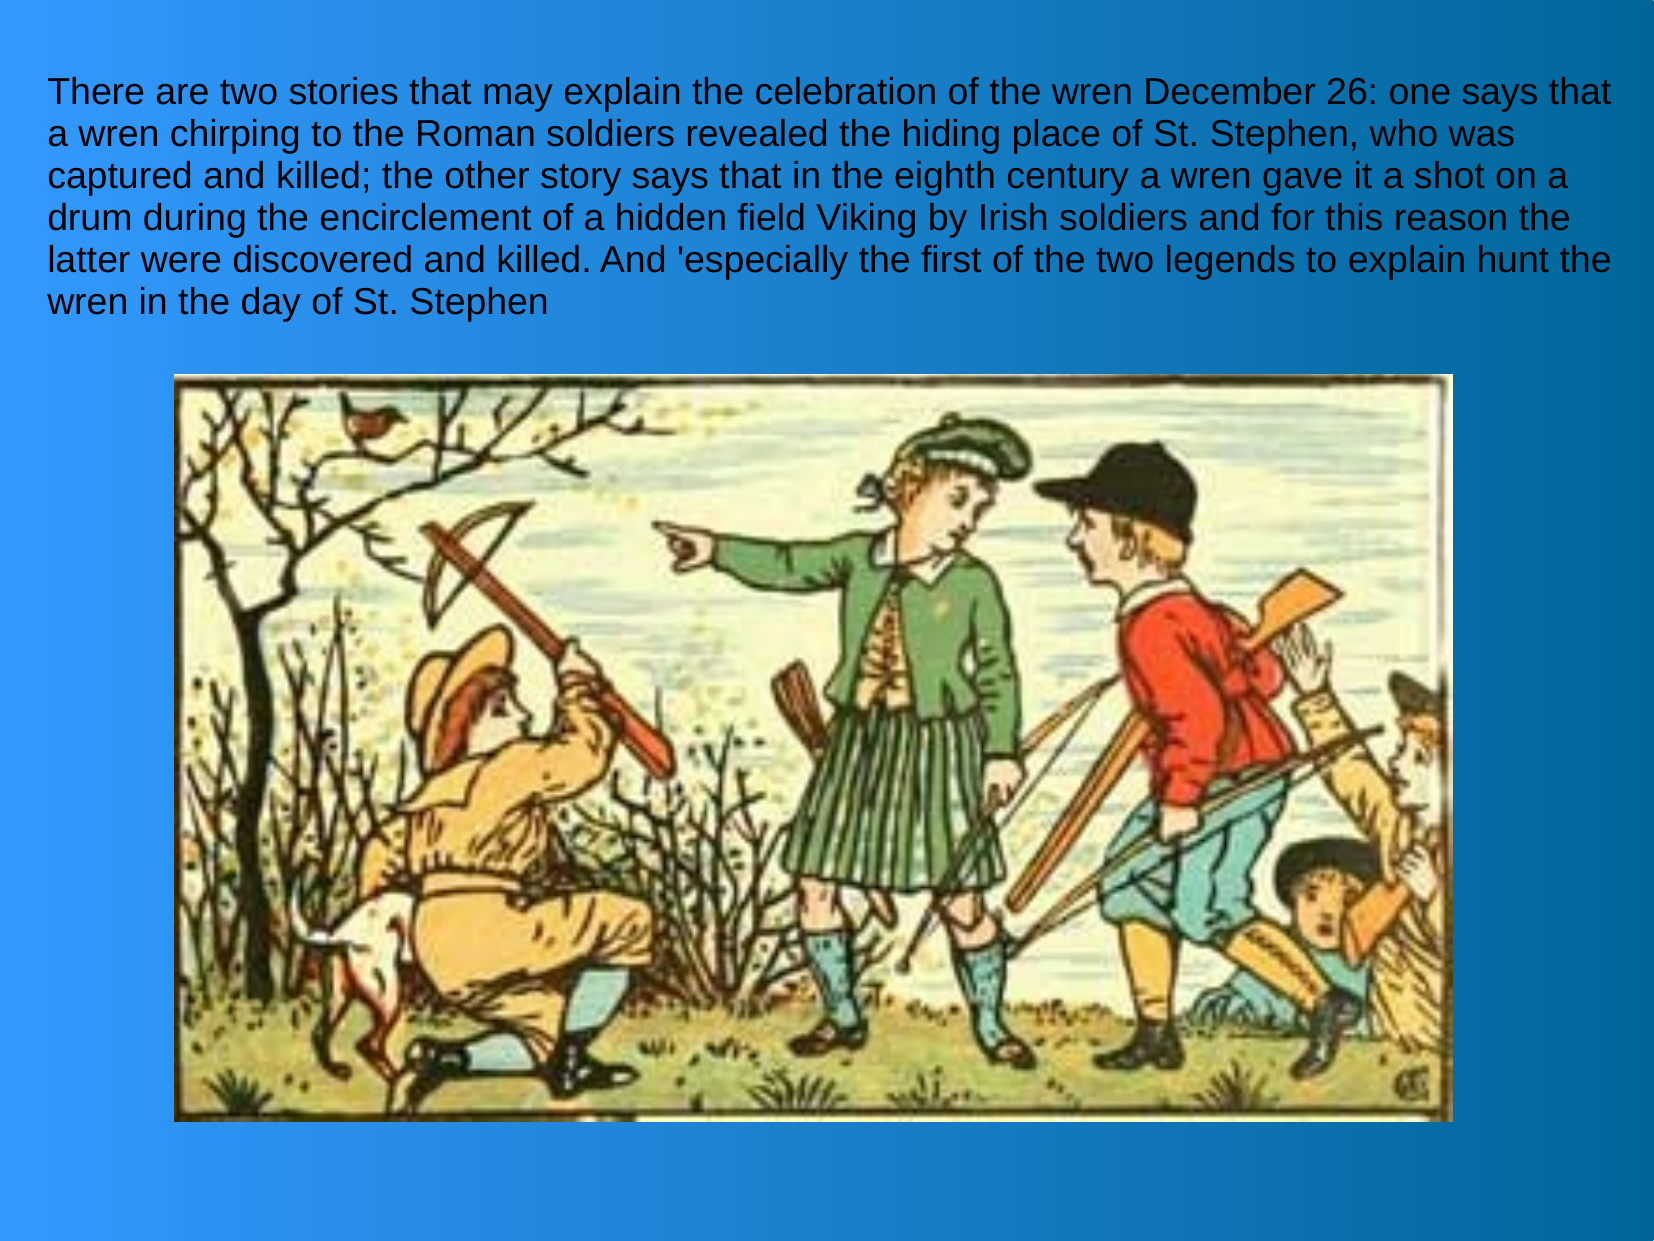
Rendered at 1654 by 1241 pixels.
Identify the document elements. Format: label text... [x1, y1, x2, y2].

list There are two stories that may explain the celebration of the wren December 26: one says that a wren chirping to the Roman soldiers revealed the hiding place of St. Stephen, who was captured and killed; the other story says that in the eighth century a wren gave it a shot on a drum during the encirclement of a hidden field Viking by Irish soldiers and for this reason the latter were discovered and killed. And 'especially the first of the two legends to explain hunt the wren in the day of St. Stephen [47, 70, 1630, 1205]
picture [174, 374, 1453, 1123]
